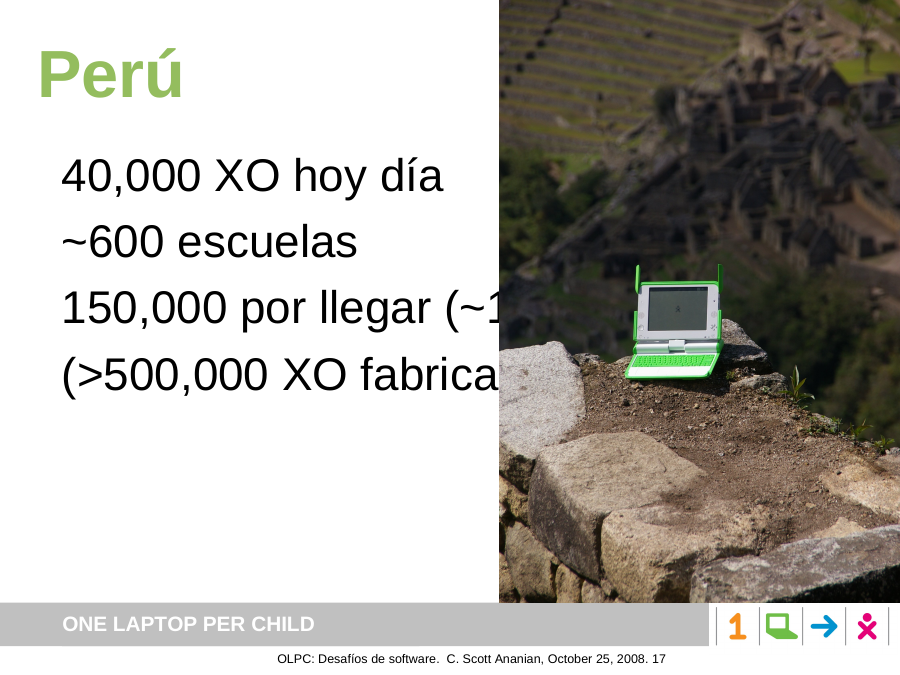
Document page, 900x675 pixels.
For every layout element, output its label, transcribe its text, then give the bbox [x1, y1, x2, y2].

picture [499, 0, 900, 655]
list 40,000 XO hoy día ~600 escuelas 150,000 por llegar (~1,500 escuelas) (>500,000 XO fabricado) [61, 150, 444, 675]
title Perú [37, 37, 499, 226]
